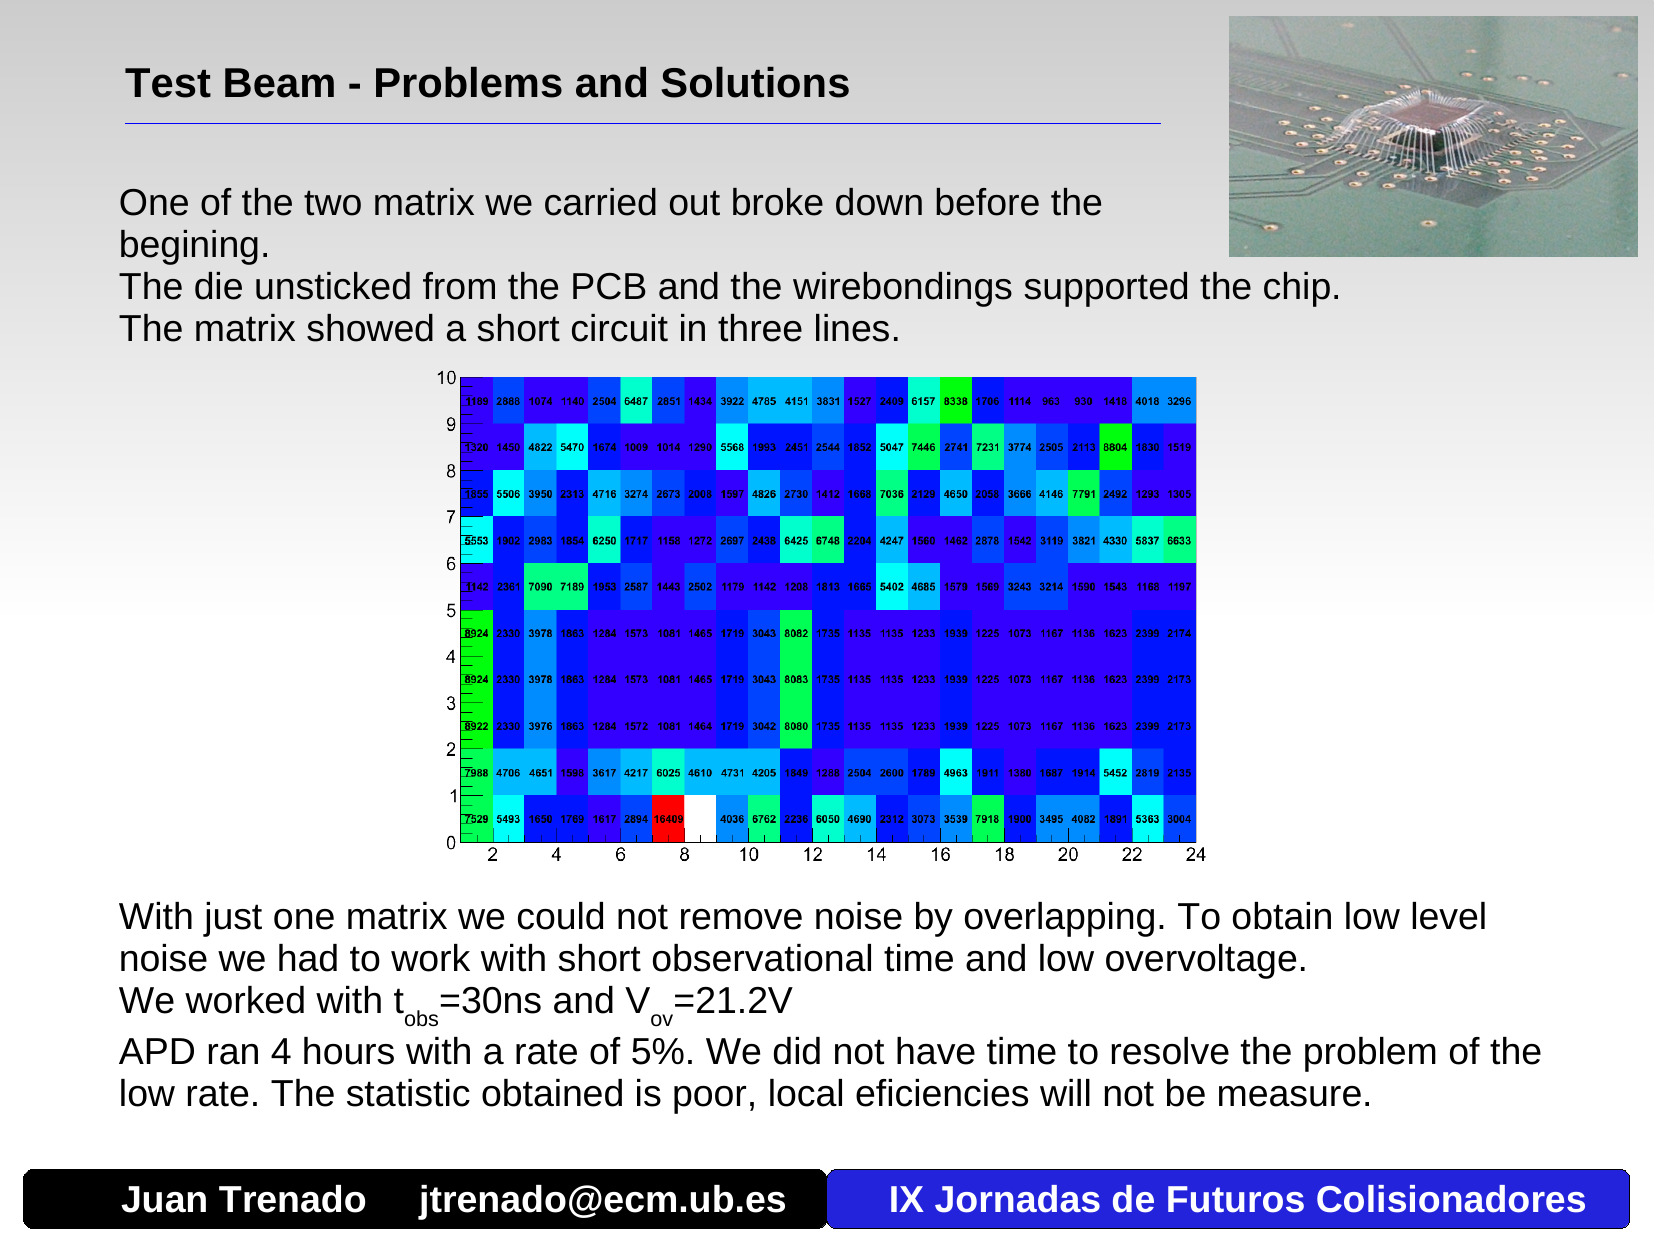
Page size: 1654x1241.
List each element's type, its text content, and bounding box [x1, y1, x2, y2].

picture [1229, 16, 1638, 257]
text_box Juan Trenado jtrenado@ecm.ub.es [106, 1170, 803, 1228]
picture [414, 342, 1240, 887]
text_box [23, 1169, 1630, 1229]
text_box Test Beam - Problems and Solutions [110, 52, 866, 114]
text_box One of the two matrix we carried out broke down before the begining. The die unsticked from the PCB and the wirebondings supported the chip. The matrix showed a short circuit in three lines. With just one matrix we could not remove noise by overlapping. To obtain low level noise we had to work with short observational time and low overvoltage. We worked with tobs=30ns and Vov=21.2V APD ran 4 hours with a rate of 5%. We did not have time to resolve the problem of the low rate. The statistic obtained is poor, local eficiencies will not be measure. [104, 174, 1561, 1123]
text_box IX Jornadas de Futuros Colisionadores [874, 1170, 1603, 1228]
